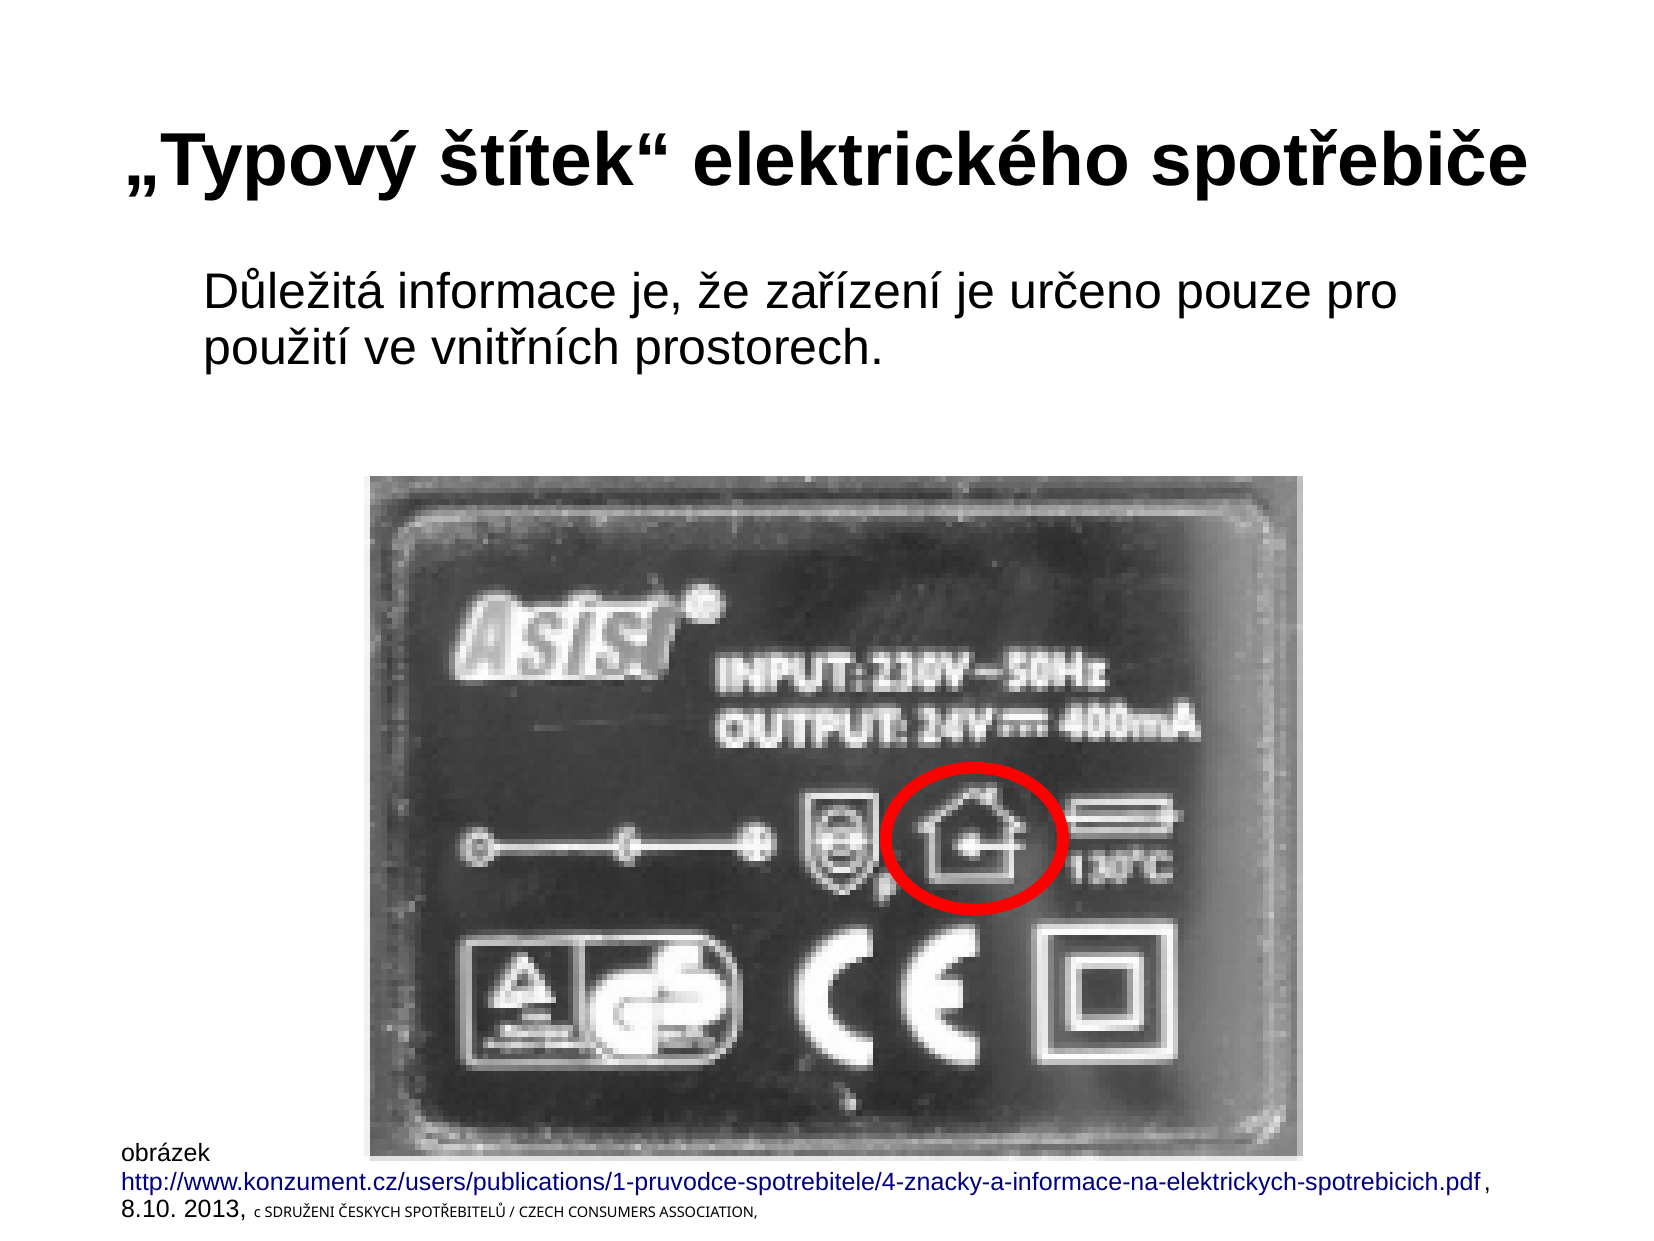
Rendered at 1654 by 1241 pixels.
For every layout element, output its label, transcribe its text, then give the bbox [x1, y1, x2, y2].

picture [342, 460, 1320, 1131]
text_box obrázekhttp://www.konzument.cz/users/publications/1-pruvodce-spotrebitele/4-znacky-a-informace-na-elektrickych-spotrebicich.pdf, 8.10. 2013, c SDRUŽENI ČESKYCH SPOTŘEBITELŮ / CZECH CONSUMERS ASSOCIATION, [106, 1131, 1583, 1231]
text_box Důležitá informace je, že zařízení je určeno pouze pro použití ve vnitřních prostorech. [188, 255, 1465, 383]
title „Typový štítek“ elektrického spotřebiče [82, 94, 1571, 225]
